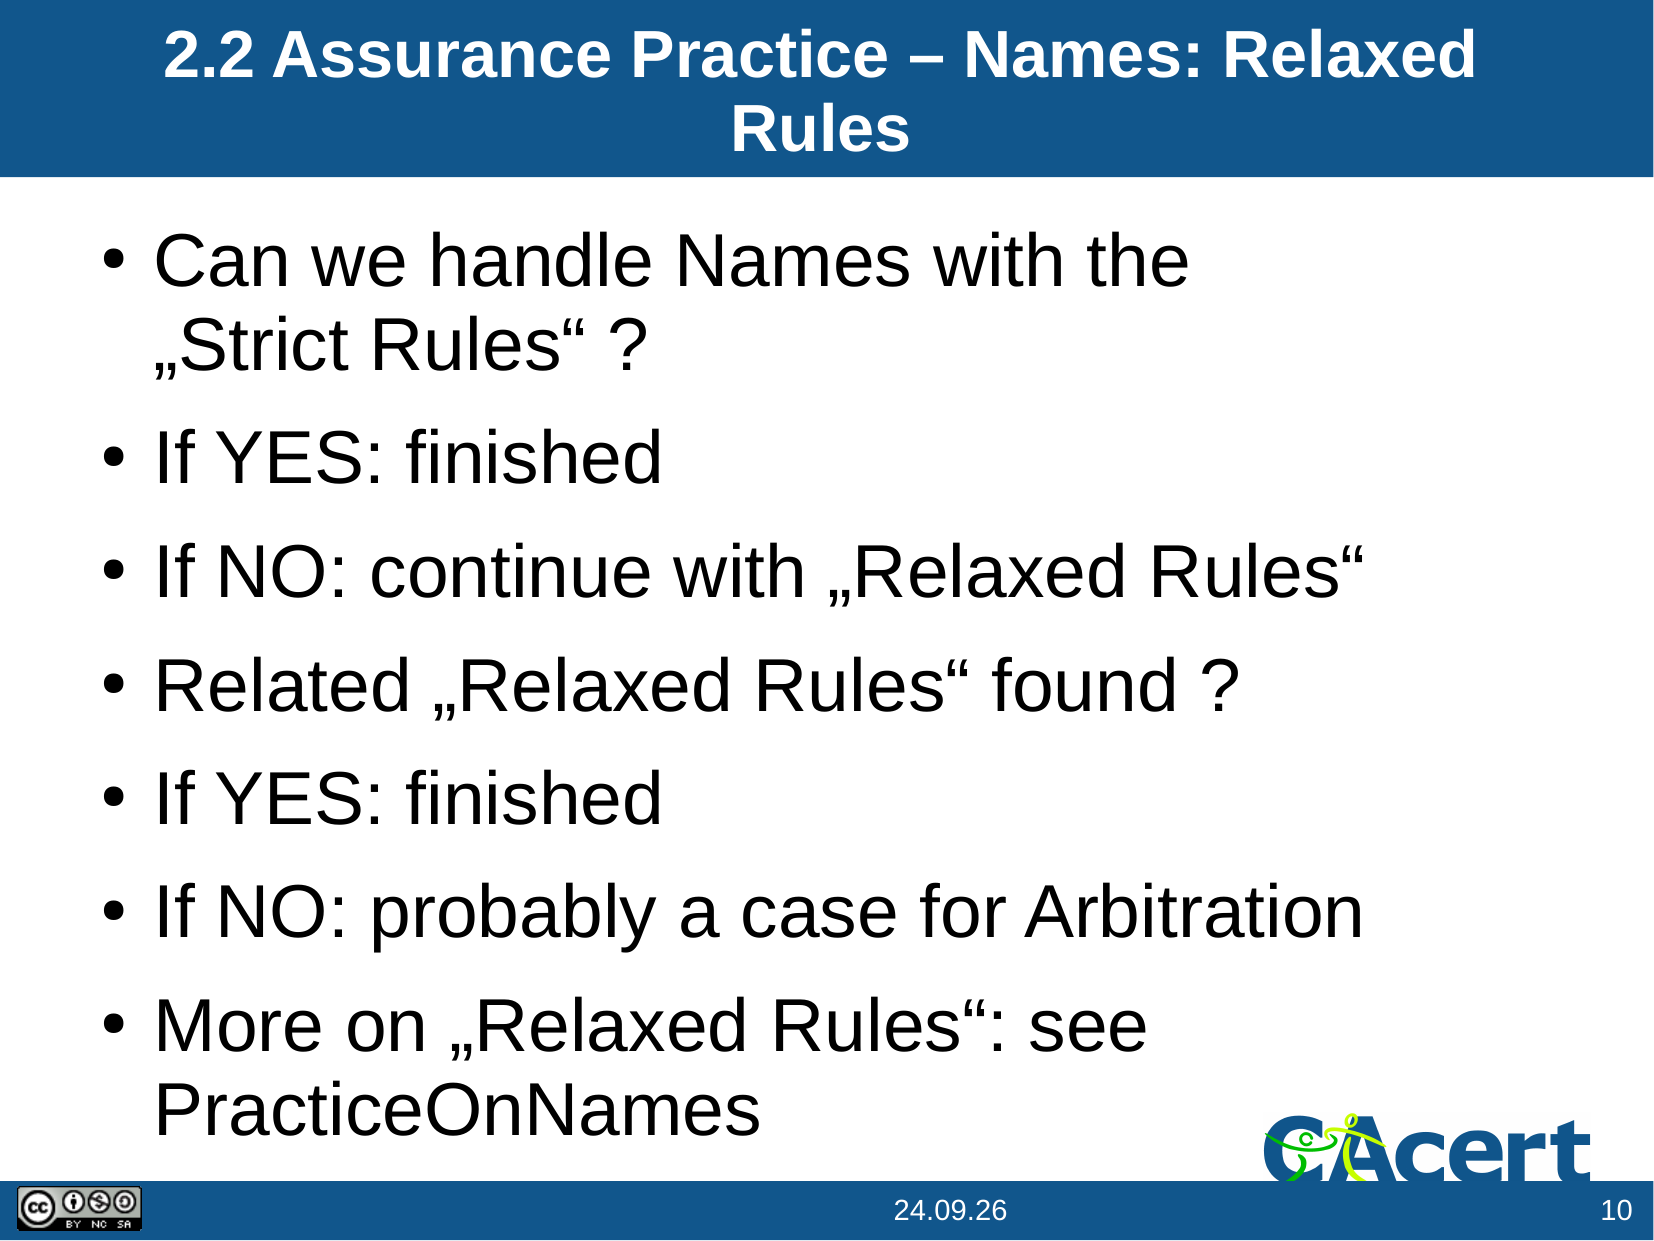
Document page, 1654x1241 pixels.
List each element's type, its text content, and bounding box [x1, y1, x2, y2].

list Can we handle Names with the „Strict Rules“ ? If YES: finished If NO: continue with „Relaxed Rules“ Related „Relaxed Rules“ found ? If YES: finished If NO: probably a case for Arbitration More on „Relaxed Rules“: see PracticeOnNames [82, 218, 1571, 1152]
picture [17, 1186, 142, 1231]
title 2.2 Assurance Practice – Names: Relaxed Rules [76, 16, 1565, 167]
picture [1263, 1112, 1591, 1181]
